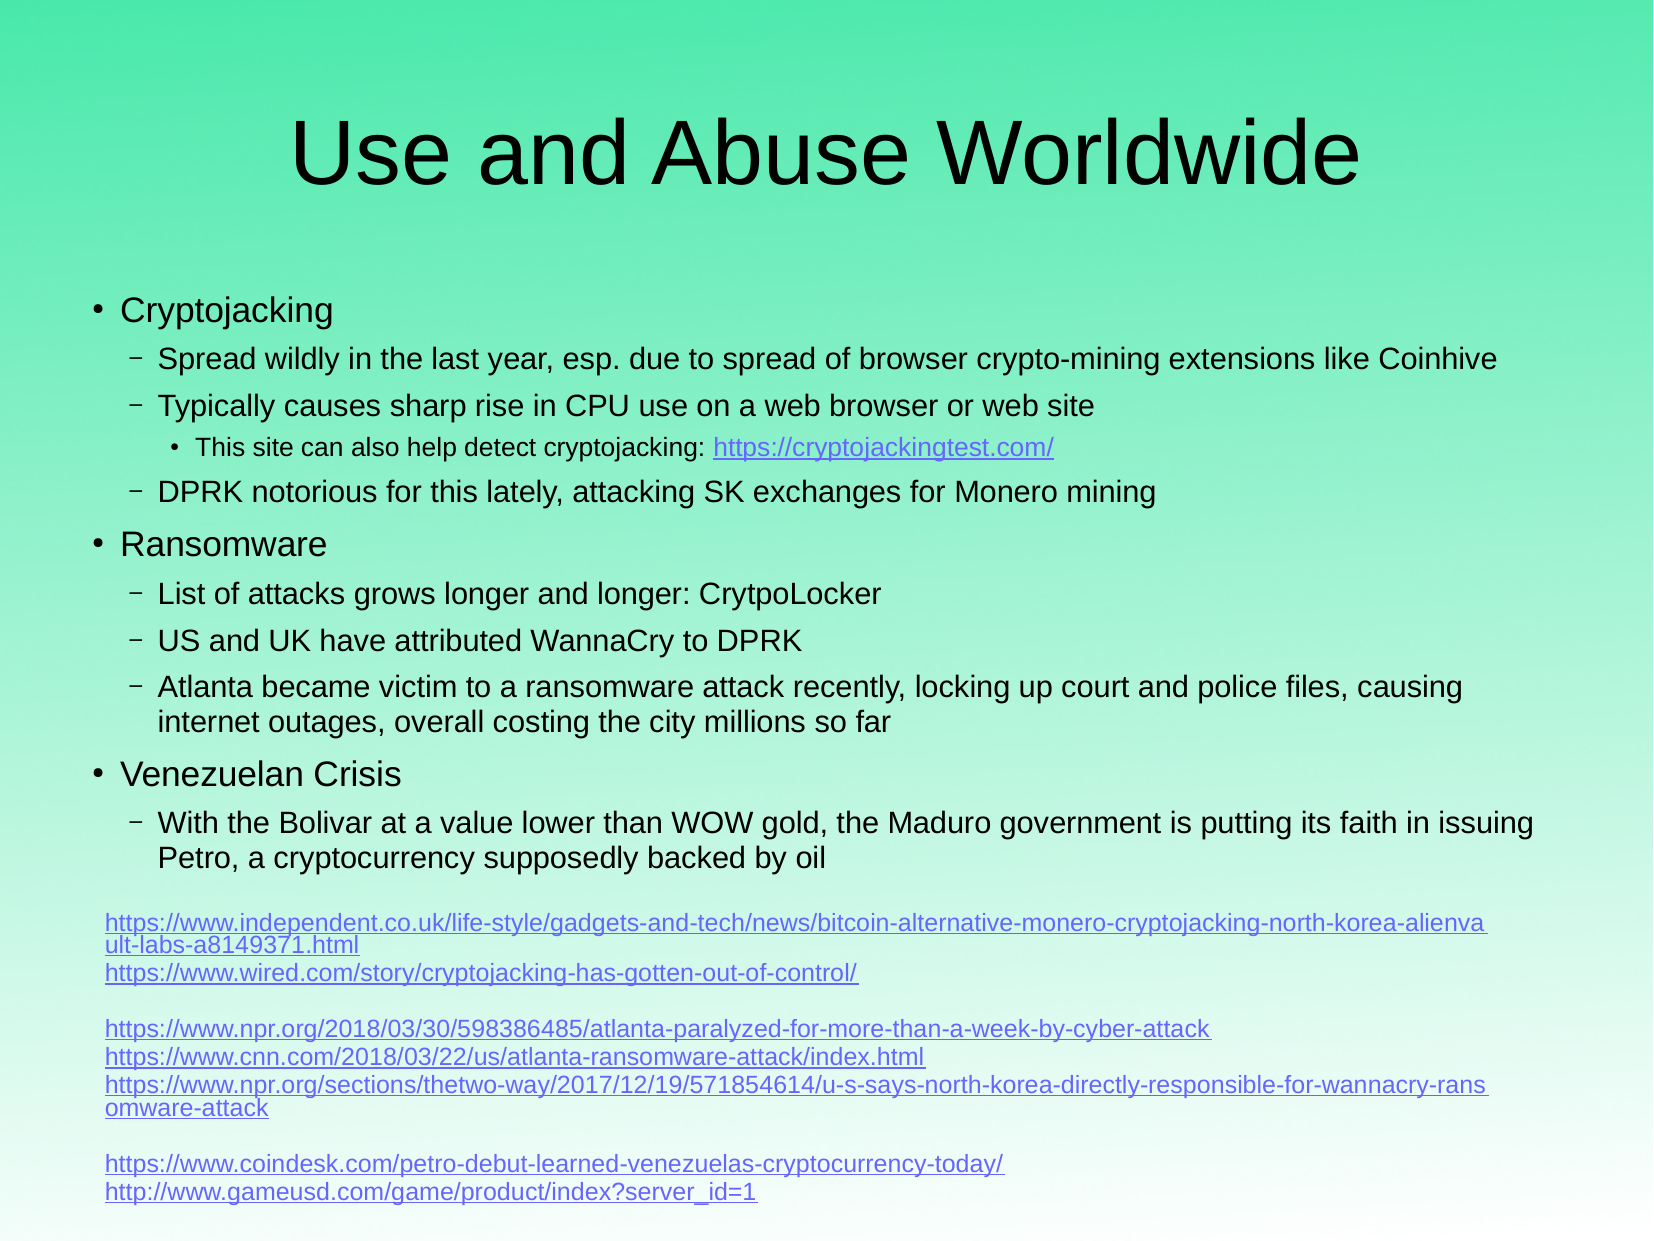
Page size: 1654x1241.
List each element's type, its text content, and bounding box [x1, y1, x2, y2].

list Cryptojacking Spread wildly in the last year, esp. due to spread of browser crypto-mining extensions like Coinhive Typically causes sharp rise in CPU use on a web browser or web site This site can also help detect cryptojacking: https://cryptojackingtest.com/ DPRK notorious for this lately, attacking SK exchanges for Monero mining Ransomware List of attacks grows longer and longer: CrytpoLocker US and UK have attributed WannaCry to DPRK Atlanta became victim to a ransomware attack recently, locking up court and police files, causing internet outages, overall costing the city millions so far Venezuelan Crisis With the Bolivar at a value lower than WOW gold, the Maduro government is putting its faith in issuing Petro, a cryptocurrency supposedly backed by oil [82, 290, 1571, 886]
picture [0, 0, 1654, 1241]
text_box https://www.independent.co.uk/life-style/gadgets-and-tech/news/bitcoin-alternative-monero-cryptojacking-north-korea-alienvault-labs-a8149371.html https://www.wired.com/story/cryptojacking-has-gotten-out-of-control/ https://www.npr.org/2018/03/30/598386485/atlanta-paralyzed-for-more-than-a-week-by-cyber-attack https://www.cnn.com/2018/03/22/us/atlanta-ransomware-attack/index.html https://www.npr.org/sections/thetwo-way/2017/12/19/571854614/u-s-says-north-korea-directly-responsible-for-wannacry-ransomware-attack https://www.coindesk.com/petro-debut-learned-venezuelas-cryptocurrency-today/ http://www.gameusd.com/game/product/index?server_id=1 [90, 900, 1516, 1168]
title Use and Abuse Worldwide [82, 49, 1571, 257]
